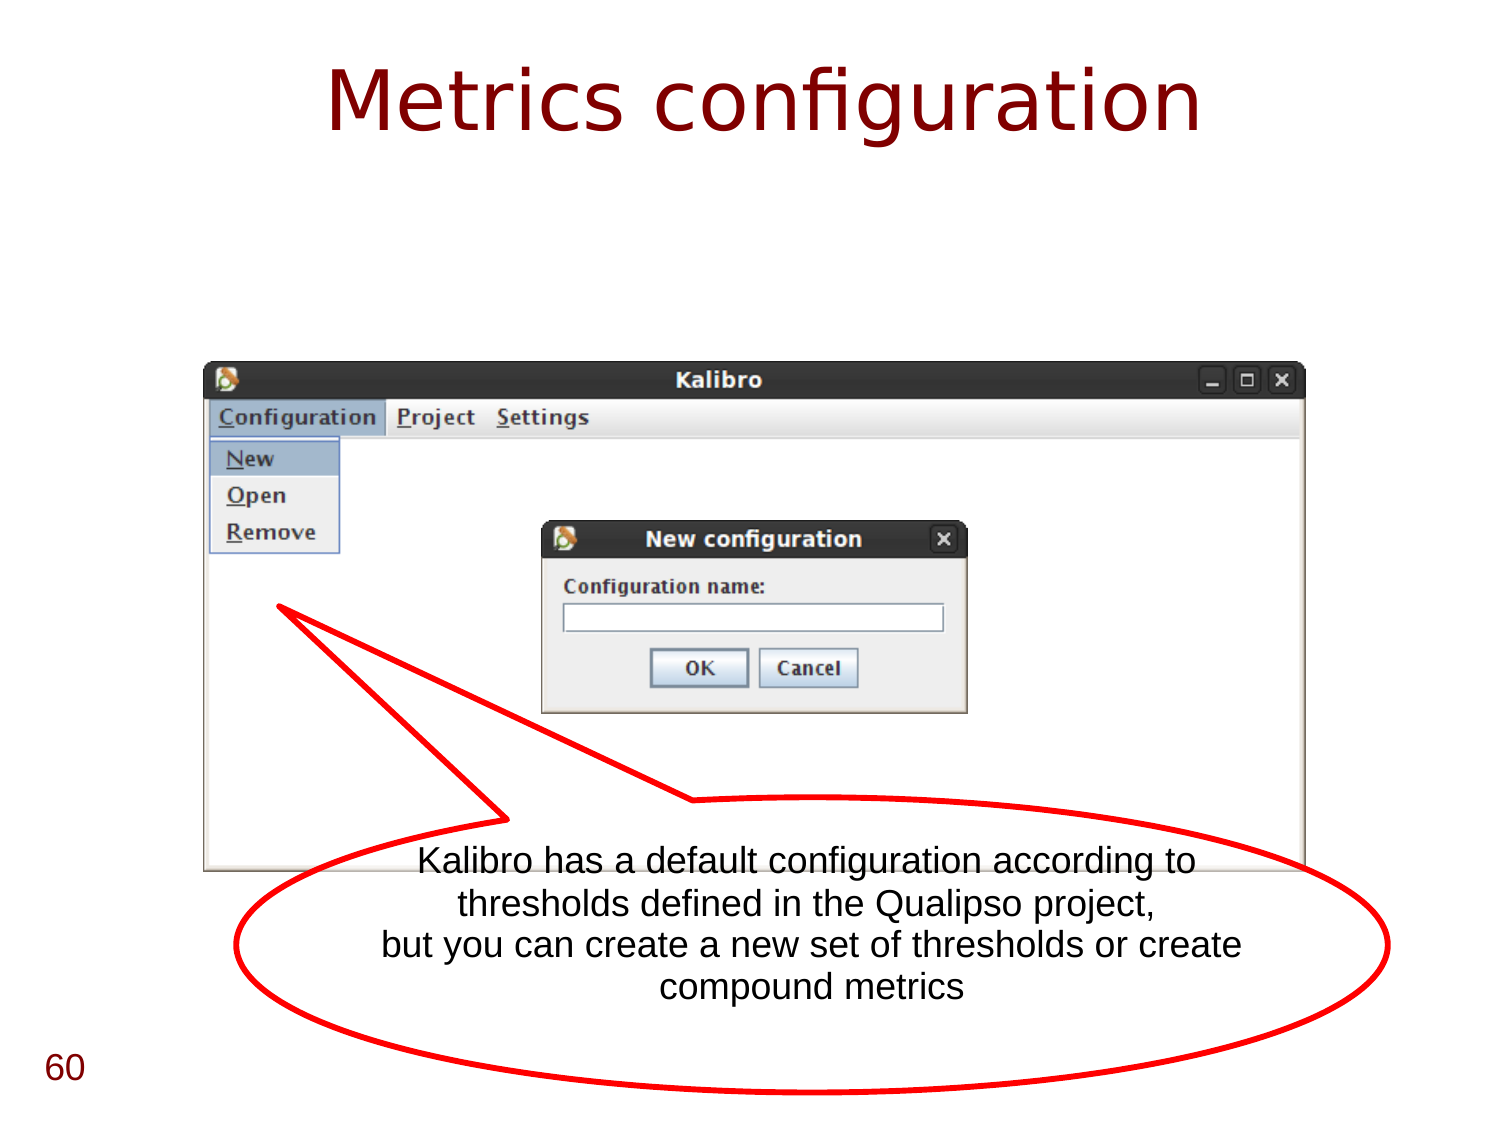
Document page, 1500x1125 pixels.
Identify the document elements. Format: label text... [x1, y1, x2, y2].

title Metrics configuration [70, 34, 1459, 170]
text_box Kalibro has a default configuration according to thresholds defined in the Qualipso project, but you can create a new set of thresholds or create compound metrics [236, 606, 1388, 1093]
picture [203, 361, 1306, 872]
